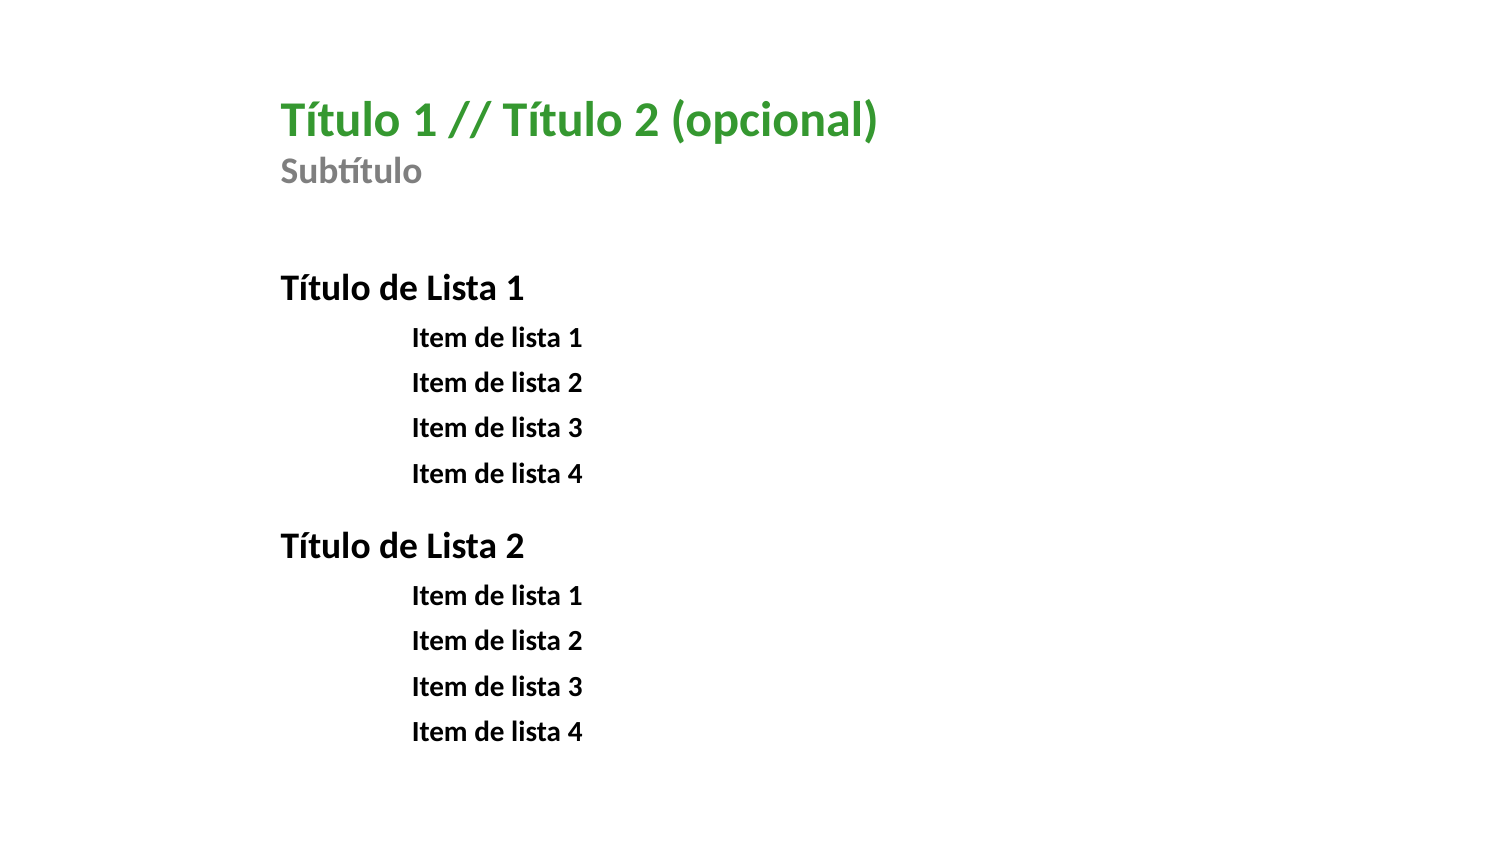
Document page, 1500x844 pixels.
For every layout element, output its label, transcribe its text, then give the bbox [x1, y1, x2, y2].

list Título de Lista 1 Item de lista 1 Item de lista 2 Item de lista 3 Item de lista 4 Título de Lista 2 Item de lista 1 Item de lista 2 Item de lista 3 Item de lista 4 [265, 254, 1426, 800]
text_box Título 1 // Título 2 (opcional) Subtítulo [265, 78, 1426, 233]
